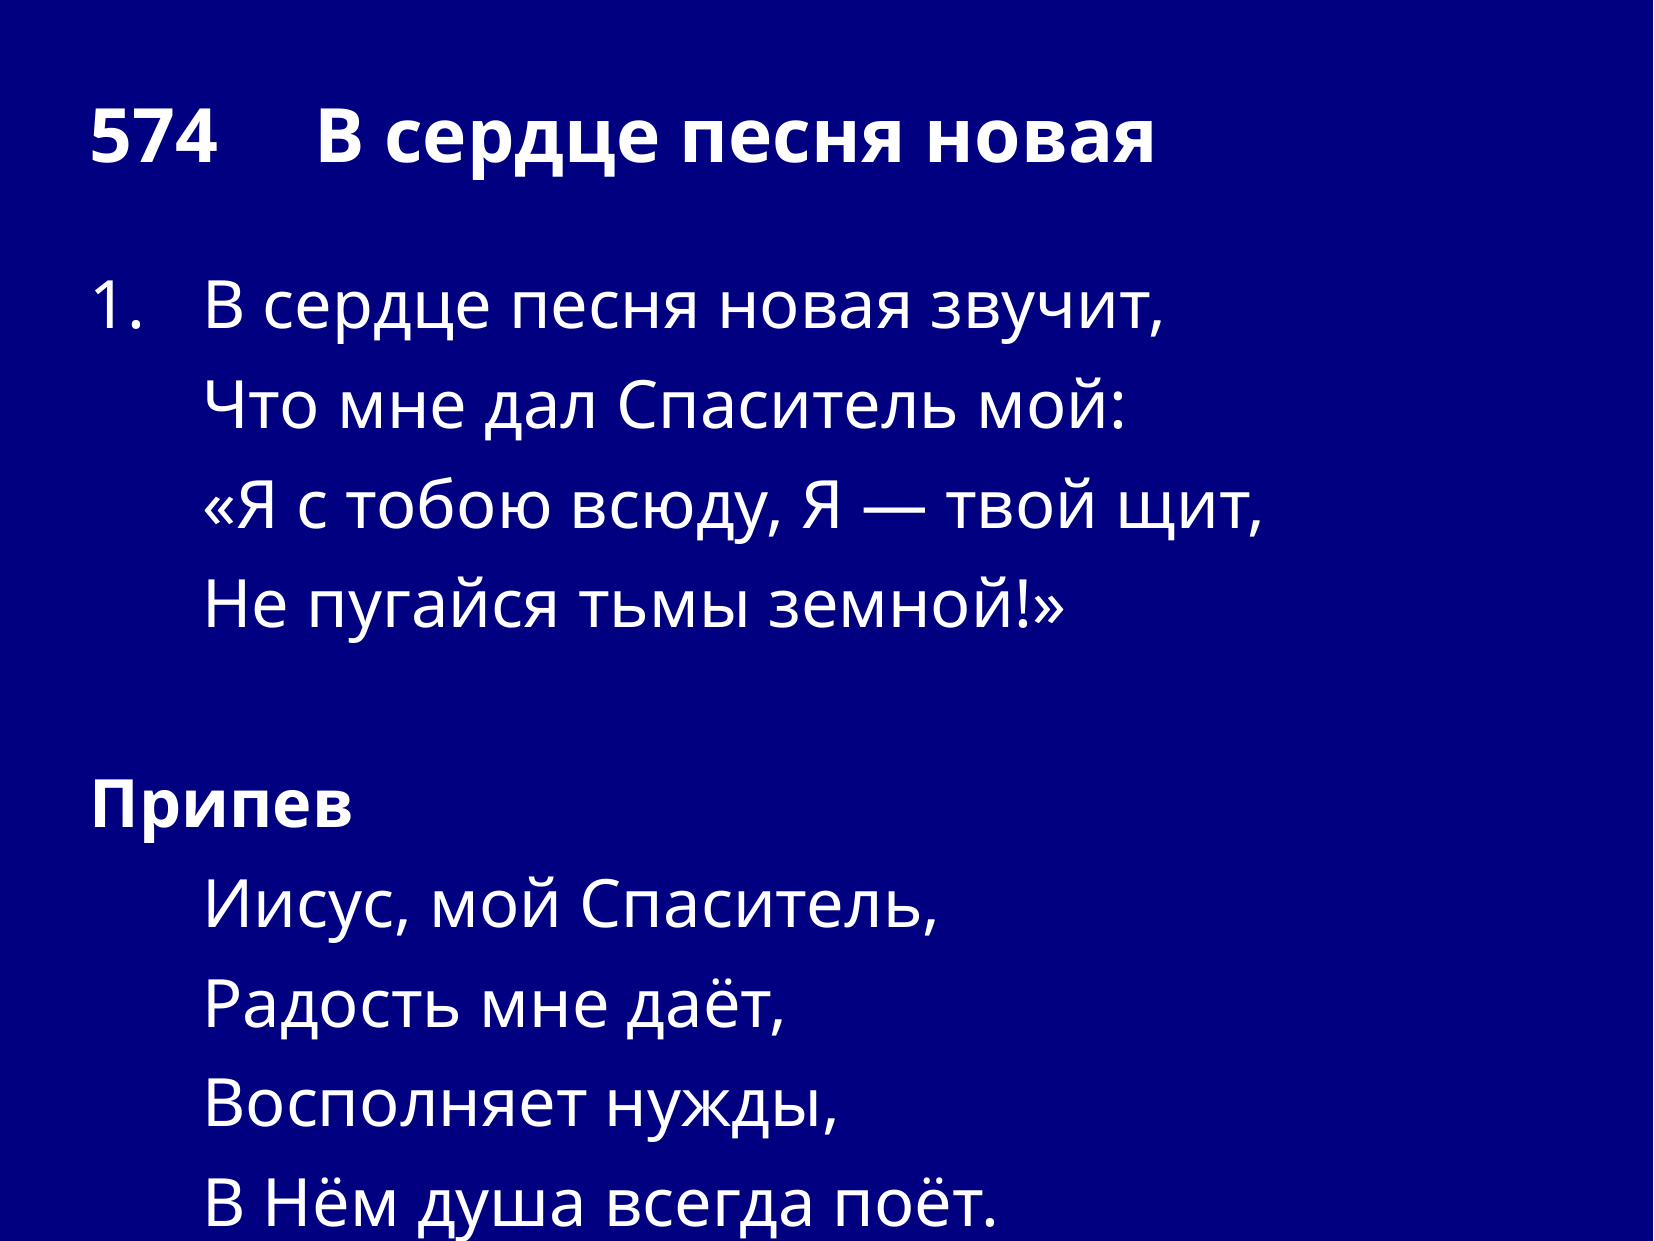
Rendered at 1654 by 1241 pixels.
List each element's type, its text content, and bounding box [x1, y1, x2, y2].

text_box 574 В сердце песня новая [75, 75, 1576, 188]
text_box 1. В сердце песня новая звучит, Что мне дал Спаситель мой: «Я с тобою всюду, Я — твой щит, Не пугайся тьмы земной!» Припев Иисус, мой Спаситель, Радость мне даёт, Восполняет нужды, В Нём душа всегда поёт. [75, 188, 1576, 1163]
